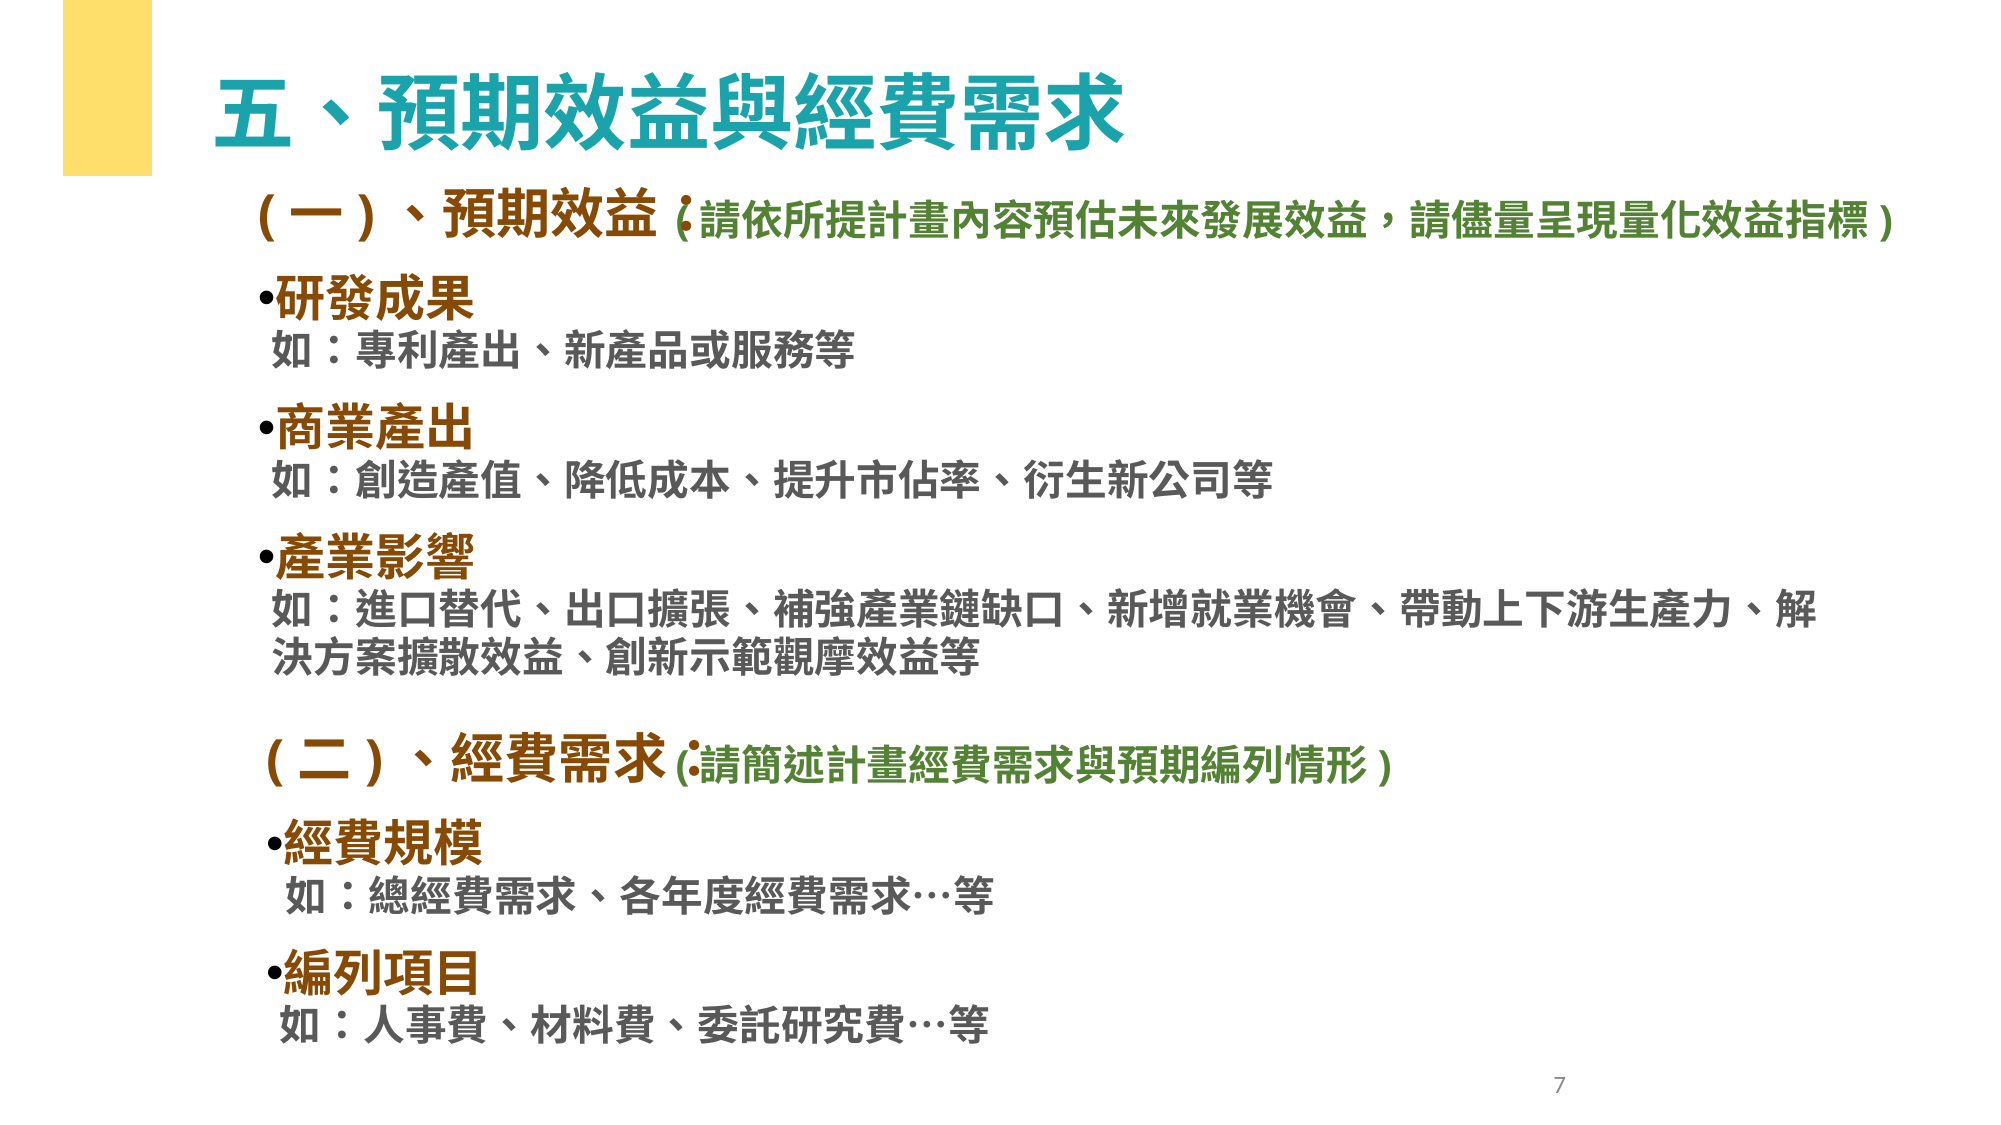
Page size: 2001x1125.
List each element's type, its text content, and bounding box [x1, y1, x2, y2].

text_box (一)、預期效益： 研發成果 如：專利產出、新產品或服務等 商業產出 如：創造產值、降低成本、提升市佔率、衍生新公司等 產業影響 如：進口替代、出口擴張、補強產業鏈缺口、新增就業機會、帶動上下游生產力、解決方案擴散效益、創新示範觀摩效益等 [241, 176, 1854, 690]
text_box 7 [1538, 1053, 1989, 1114]
text_box (二)、經費需求： 經費規模 如：總經費需求、各年度經費需求…等 編列項目 如：人事費、材料費、委託研究費…等 [249, 721, 1862, 1059]
text_box (請簡述計畫經費需求與預期編列情形) [661, 731, 1407, 796]
text_box [63, 0, 152, 176]
text_box 五、預期效益與經費需求 [196, 52, 1422, 241]
text_box (請依所提計畫內容預估未來發展效益，請儘量呈現量化效益指標) [1854, 186, 1908, 251]
